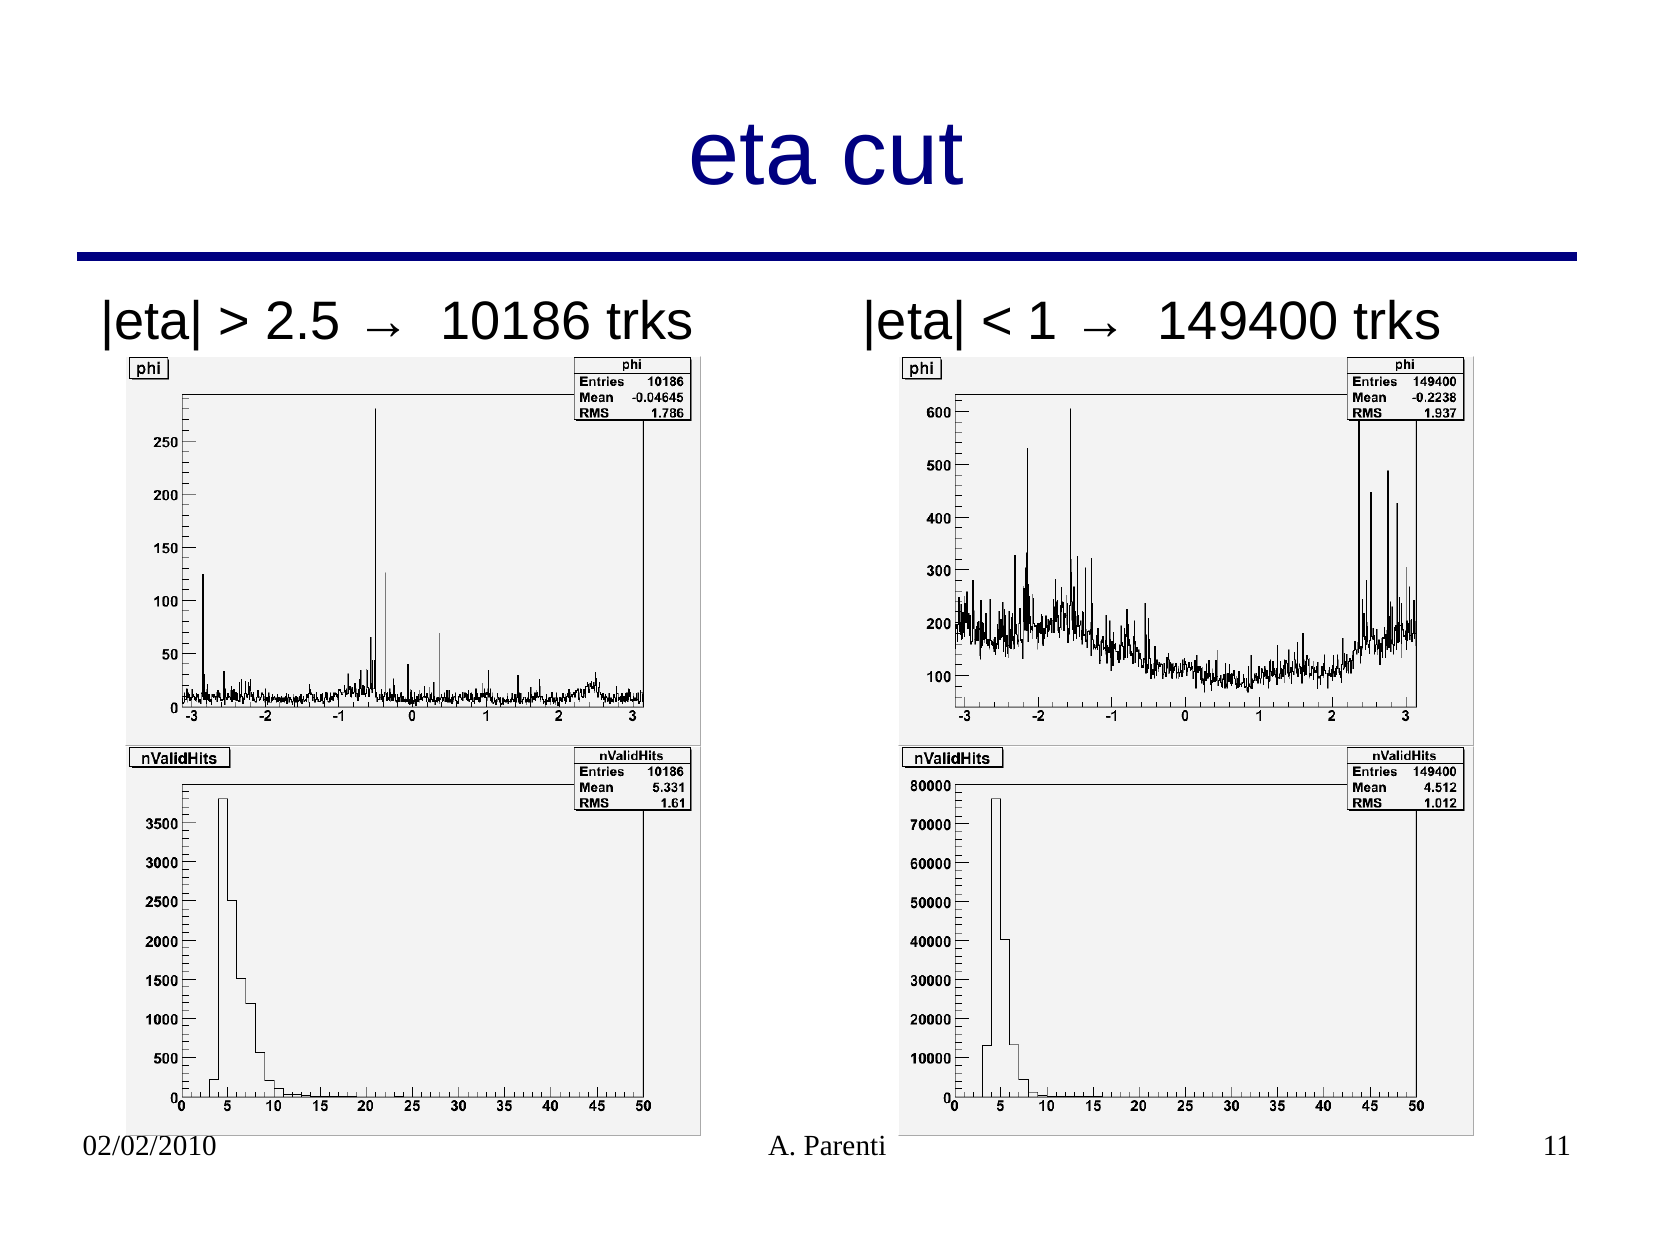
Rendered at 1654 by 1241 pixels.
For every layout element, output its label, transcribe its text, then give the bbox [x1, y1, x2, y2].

picture [124, 355, 701, 1136]
list |eta| < 1 → 149400 trks [845, 290, 1572, 1094]
list |eta| > 2.5 → 10186 trks [82, 290, 809, 1094]
title eta cut [82, 56, 1571, 250]
picture [897, 355, 1474, 1136]
